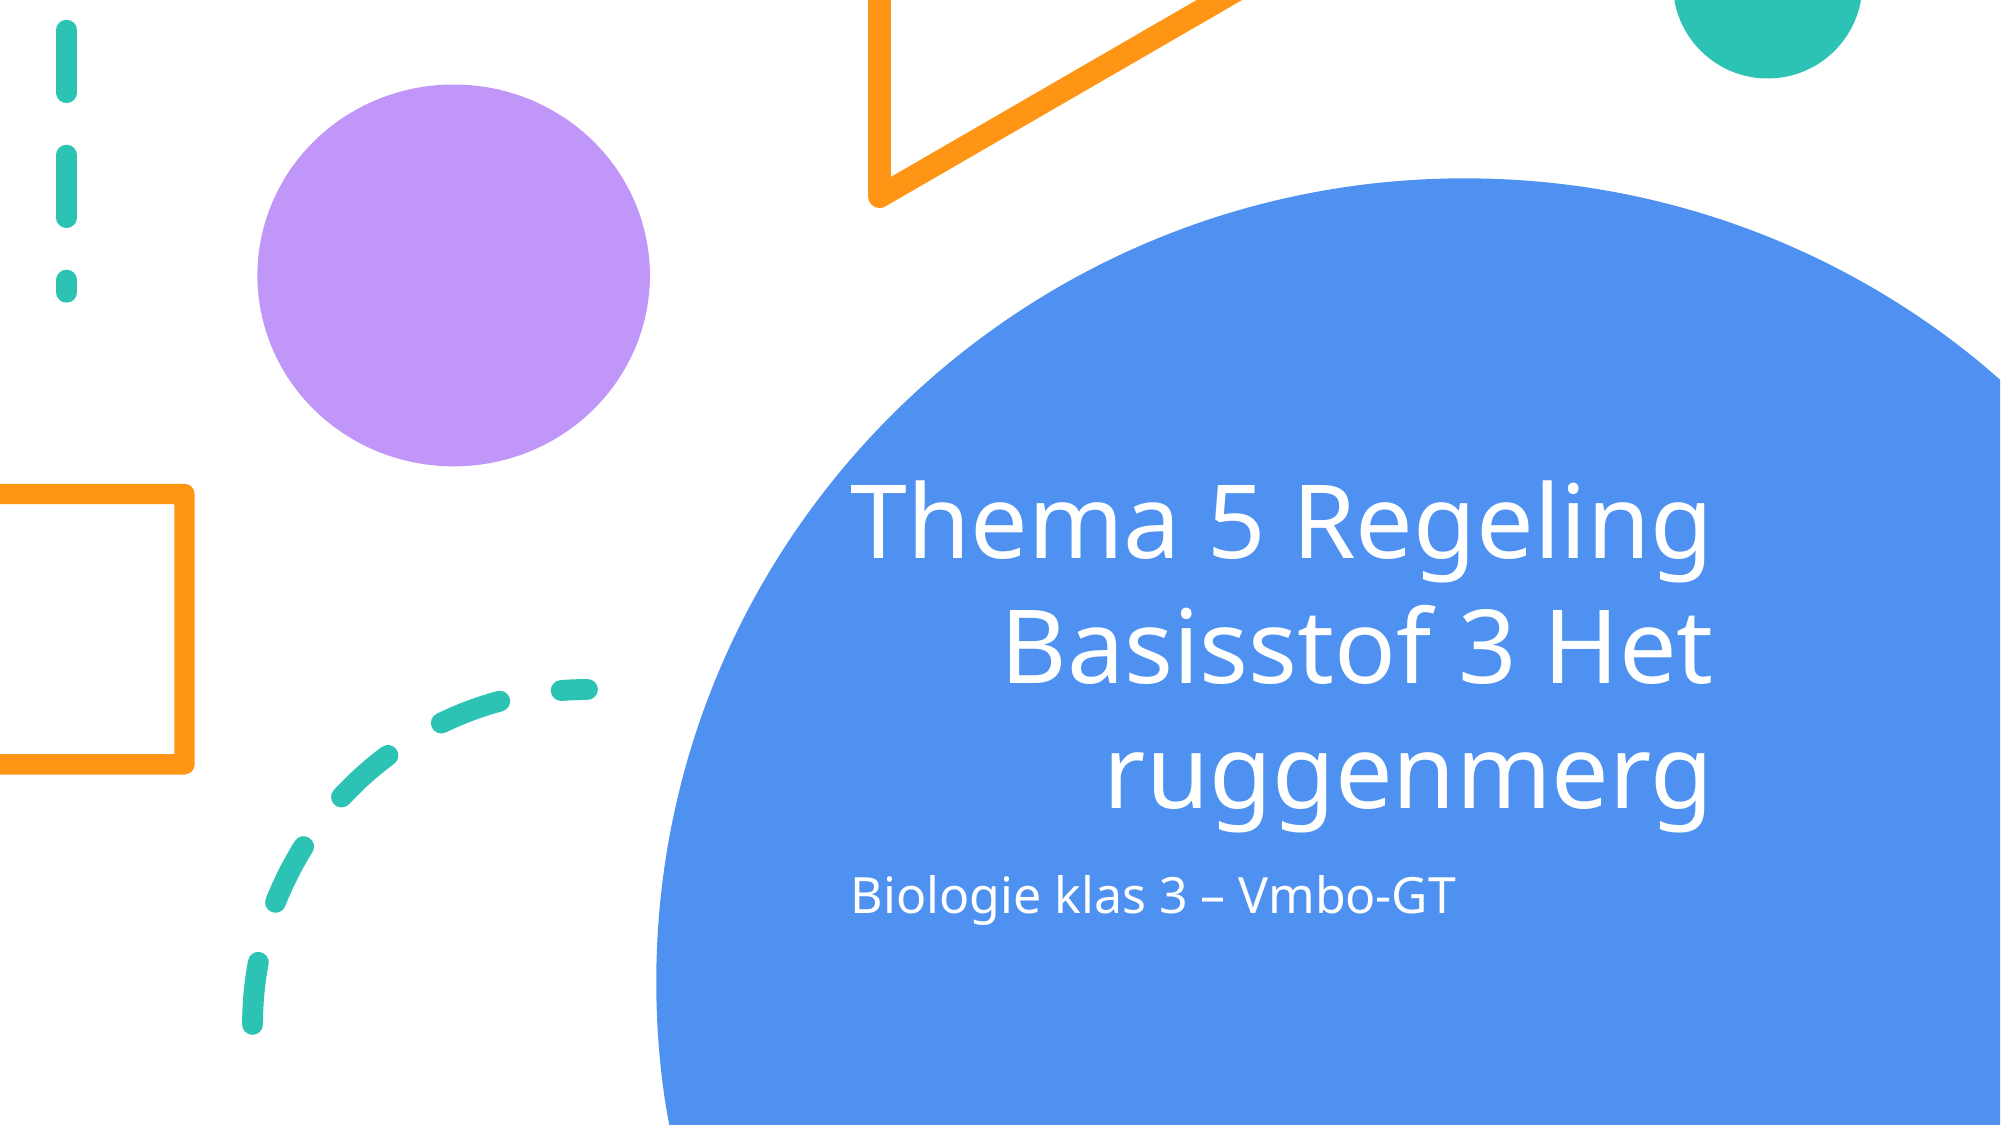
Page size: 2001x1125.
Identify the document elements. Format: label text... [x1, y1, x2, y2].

title Thema 5 Regeling Basisstof 3 Het ruggenmerg [835, 450, 1917, 842]
subtitle Biologie klas 3 – Vmbo-GT [835, 856, 1917, 1021]
